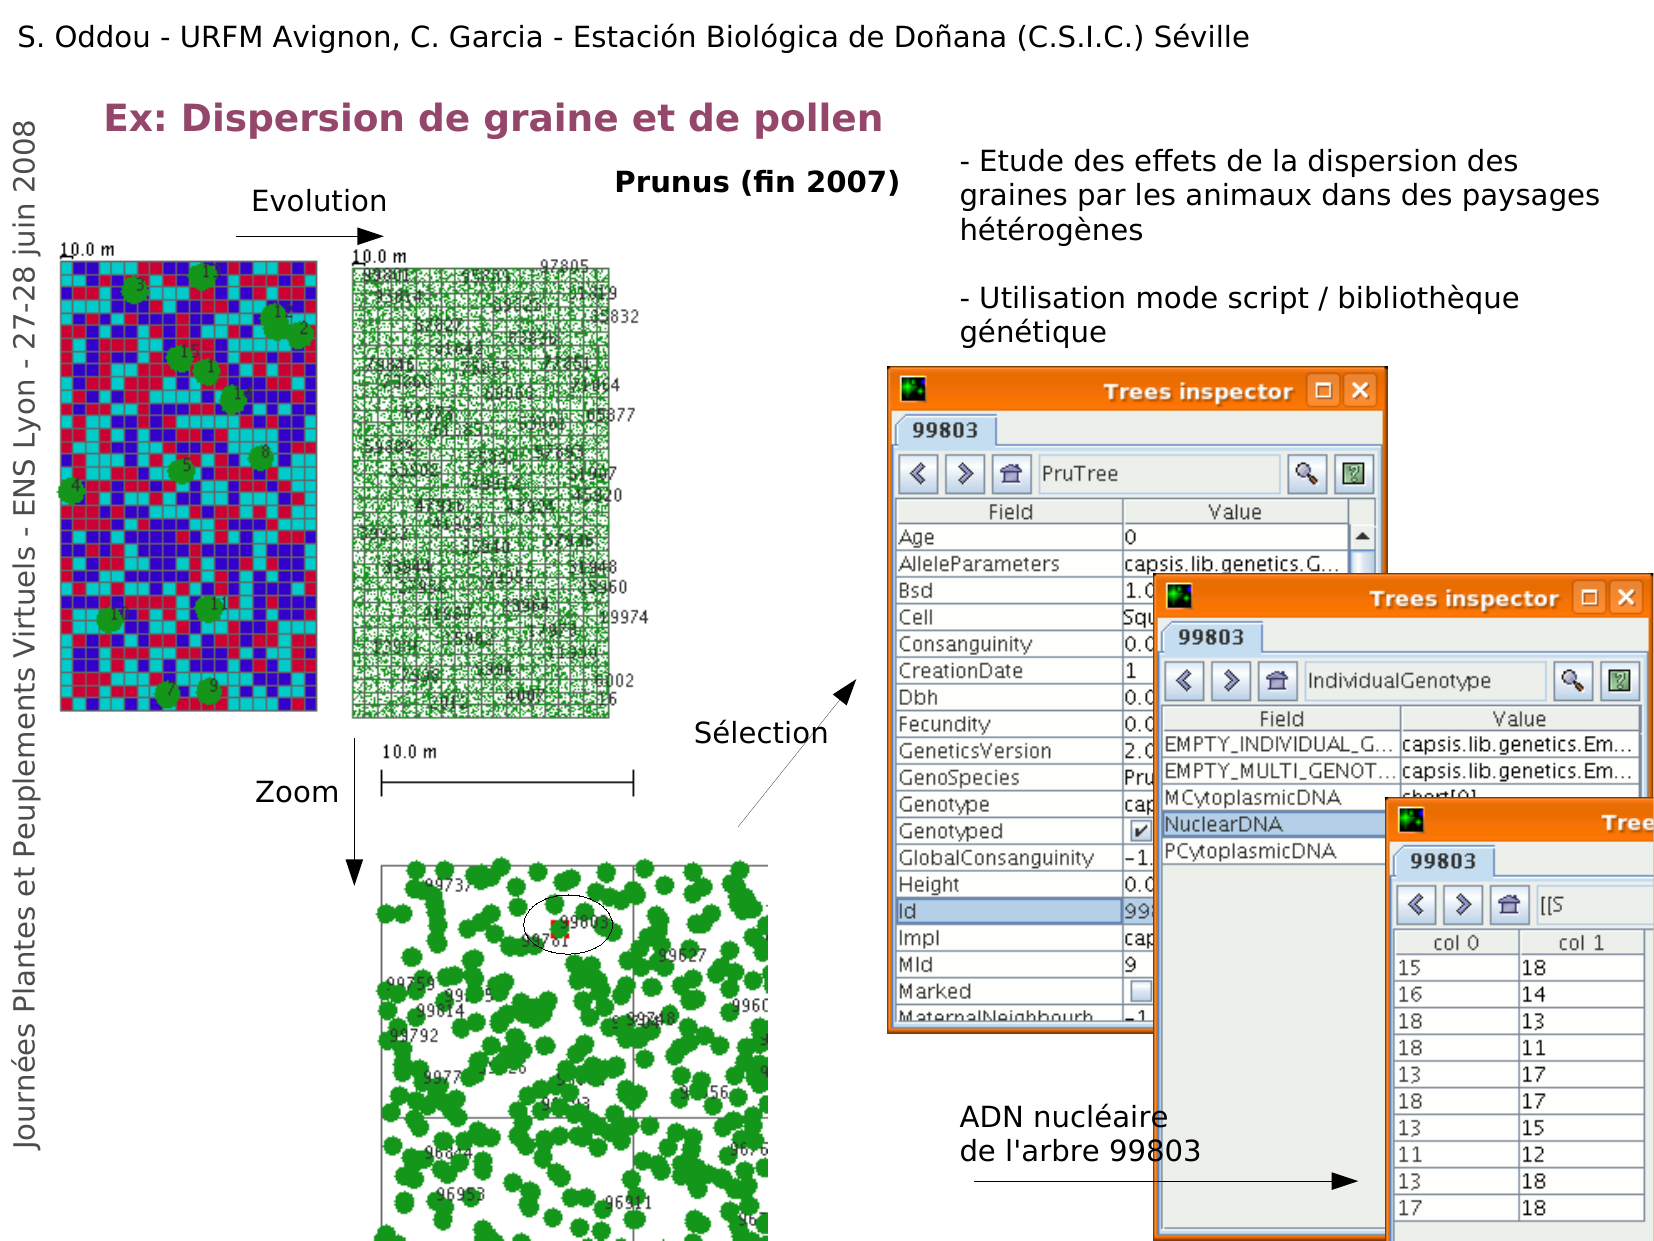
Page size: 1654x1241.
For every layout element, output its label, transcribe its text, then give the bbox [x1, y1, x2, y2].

text_box ADN nucléaire de l'arbre 99803 [944, 1092, 1270, 1176]
text_box Sélection [679, 708, 857, 758]
picture [344, 243, 650, 724]
text_box Zoom [206, 767, 355, 817]
text_box Evolution [236, 177, 414, 227]
text_box Ex: Dispersion de graine et de pollen [88, 89, 1034, 148]
text_box - Etude des effets de la dispersion des graines par les animaux dans des paysages hétérogènes - Utilisation mode script / bibliothèque génétique [944, 136, 1625, 358]
picture [52, 236, 326, 717]
text_box S. Oddou - URFM Avignon, C. Garcia - Estación Biológica de Doñana (C.S.I.C.) Séville [50, 13, 1595, 64]
text_box Journées Plantes et Peuplements Virtuels - ENS Lyon - 27-28 juin 2008 [0, 0, 50, 1241]
picture [341, 730, 768, 1241]
text_box Prunus (fin 2007) [531, 158, 916, 208]
picture [887, 366, 1654, 1241]
